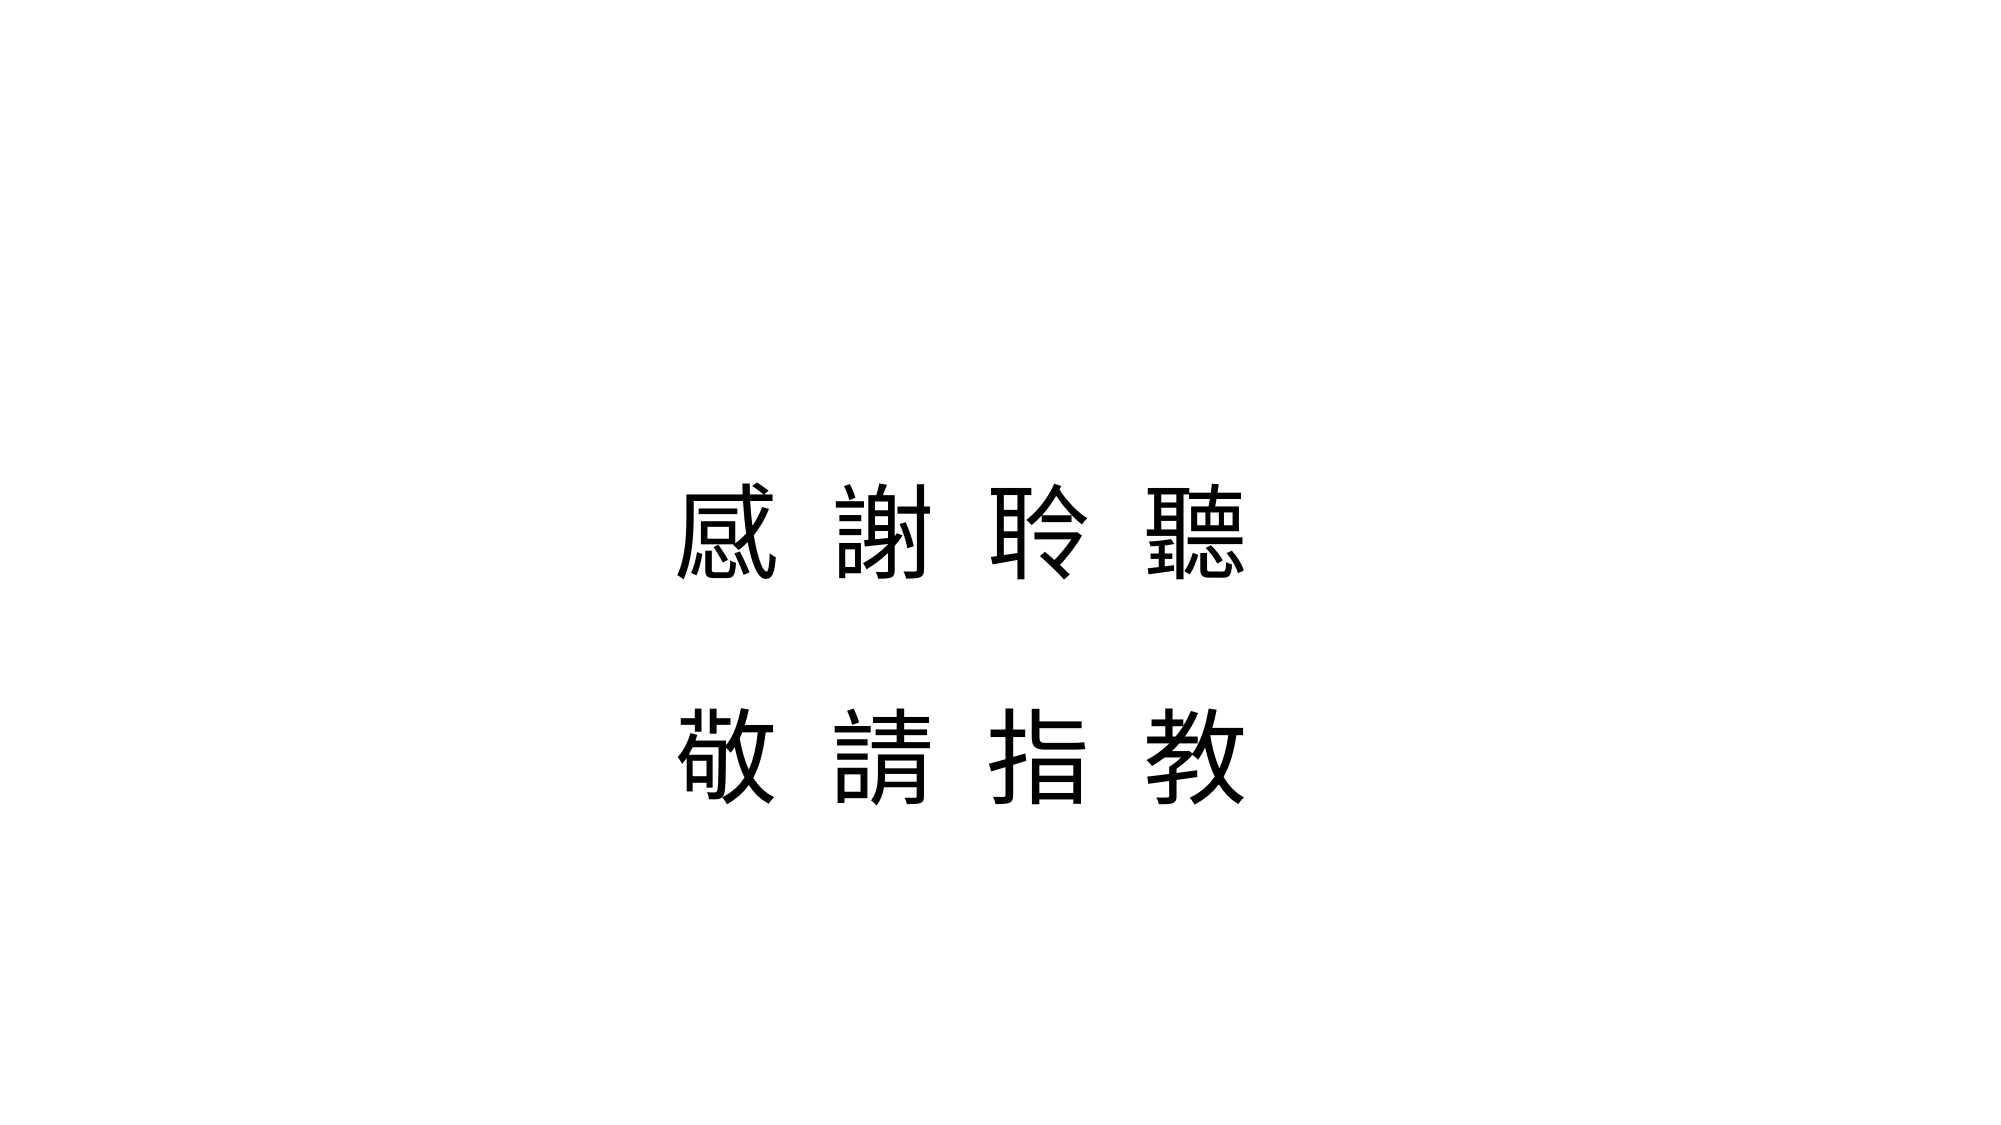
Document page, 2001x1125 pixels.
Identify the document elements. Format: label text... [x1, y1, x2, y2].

title 感 謝 聆 聽 敬 請 指 教 [98, 473, 1824, 692]
